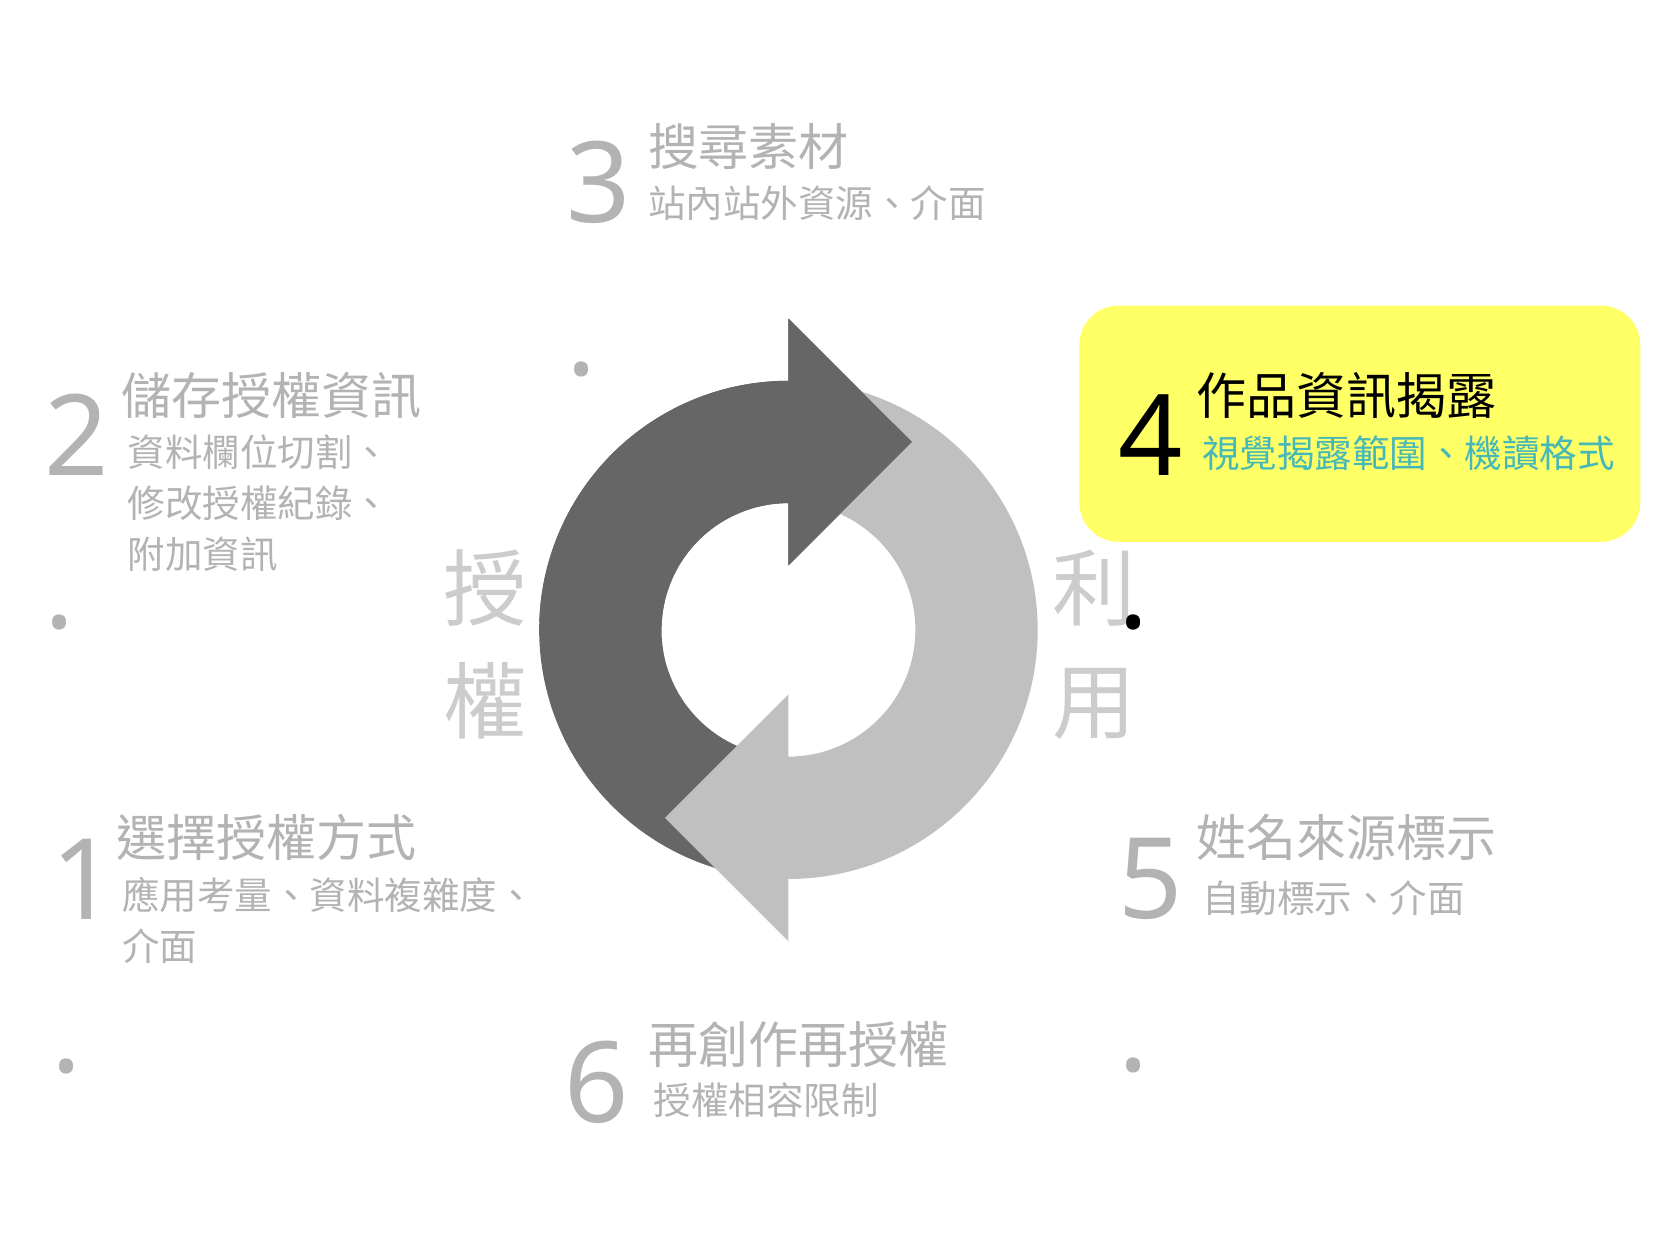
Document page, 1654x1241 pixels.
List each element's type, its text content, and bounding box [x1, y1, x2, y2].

text_box 作品資訊揭露 [1216, 353, 1515, 420]
text_box [1079, 305, 1641, 542]
text_box 視覺揭露範圍、機讀格式 [1187, 420, 1630, 533]
text_box 4. [1104, 347, 1216, 500]
